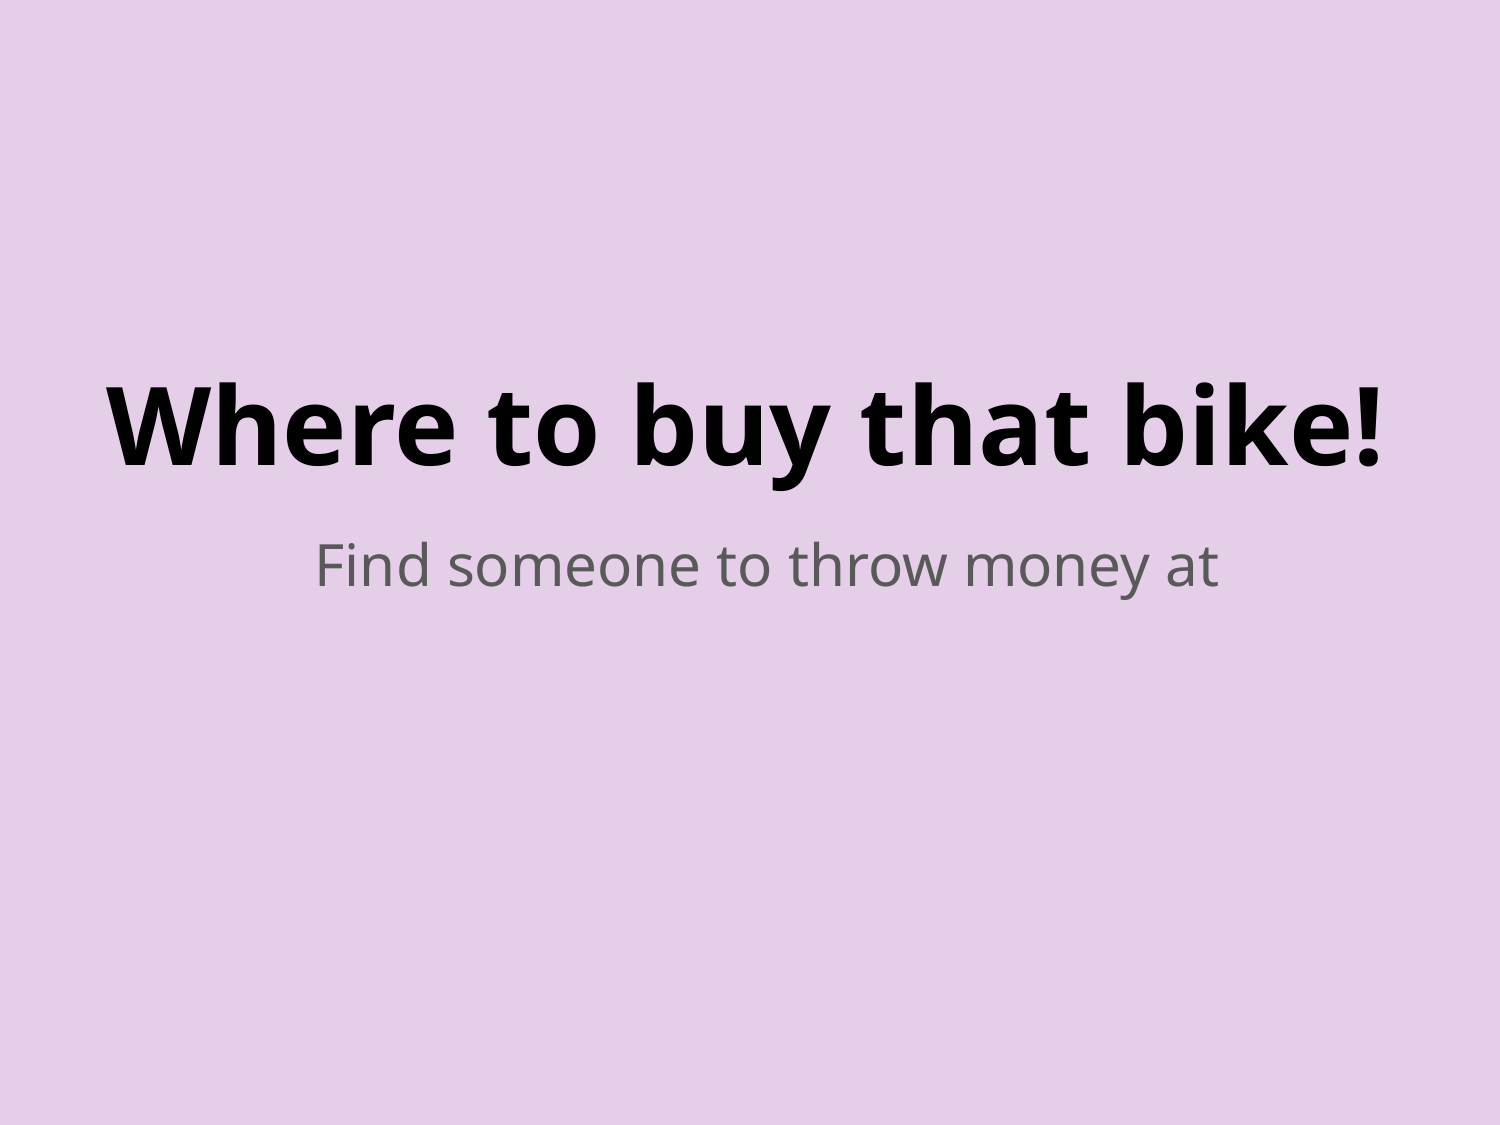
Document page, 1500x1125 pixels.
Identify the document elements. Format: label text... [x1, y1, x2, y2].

title Where to buy that bike! [46, 310, 1445, 503]
subtitle Find someone to throw money at [68, 513, 1466, 644]
